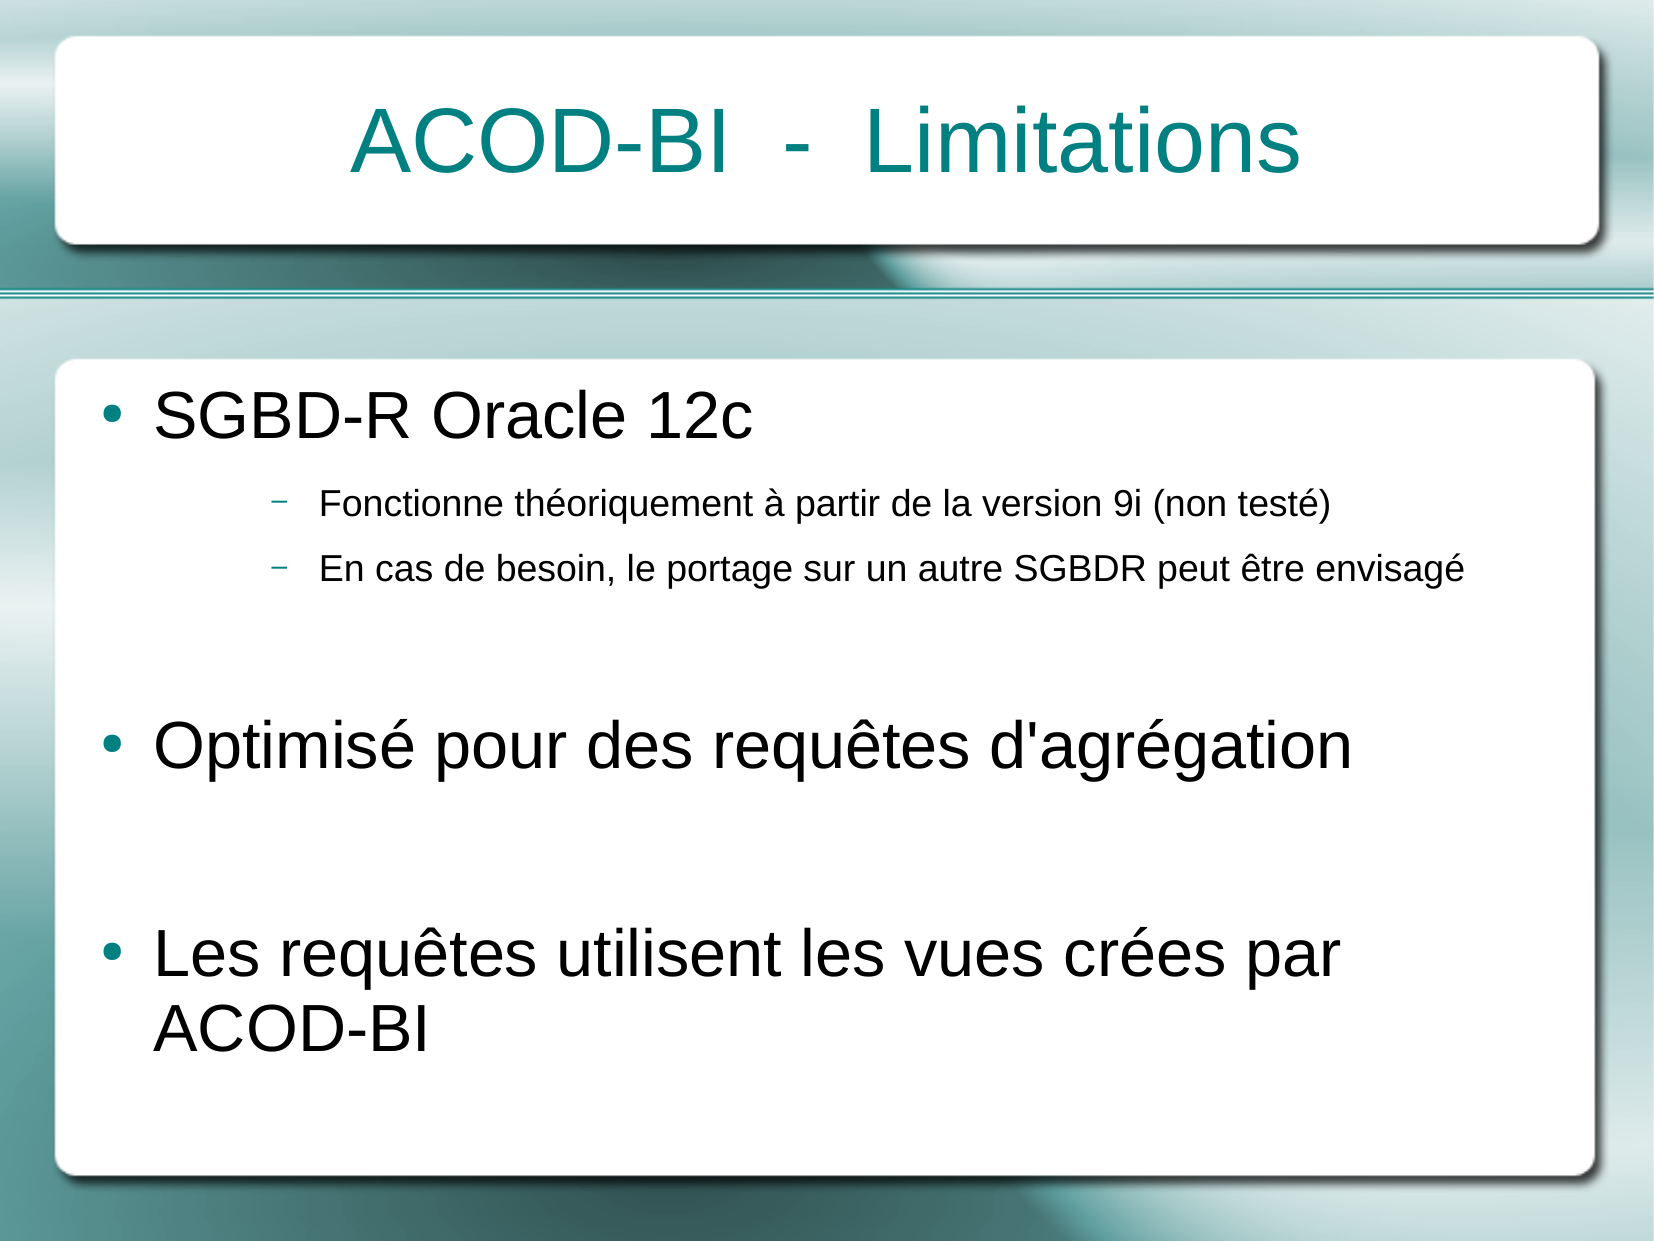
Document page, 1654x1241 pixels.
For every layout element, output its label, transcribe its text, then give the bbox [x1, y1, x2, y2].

title ACOD-BI - Limitations [82, 37, 1571, 245]
list SGBD-R Oracle 12c Fonctionne théoriquement à partir de la version 9i (non testé) En cas de besoin, le portage sur un autre SGBDR peut être envisagé Optimisé pour des requêtes d'agrégation Les requêtes utilisent les vues crées par ACOD-BI [82, 377, 1571, 1066]
picture [0, 0, 1654, 1241]
